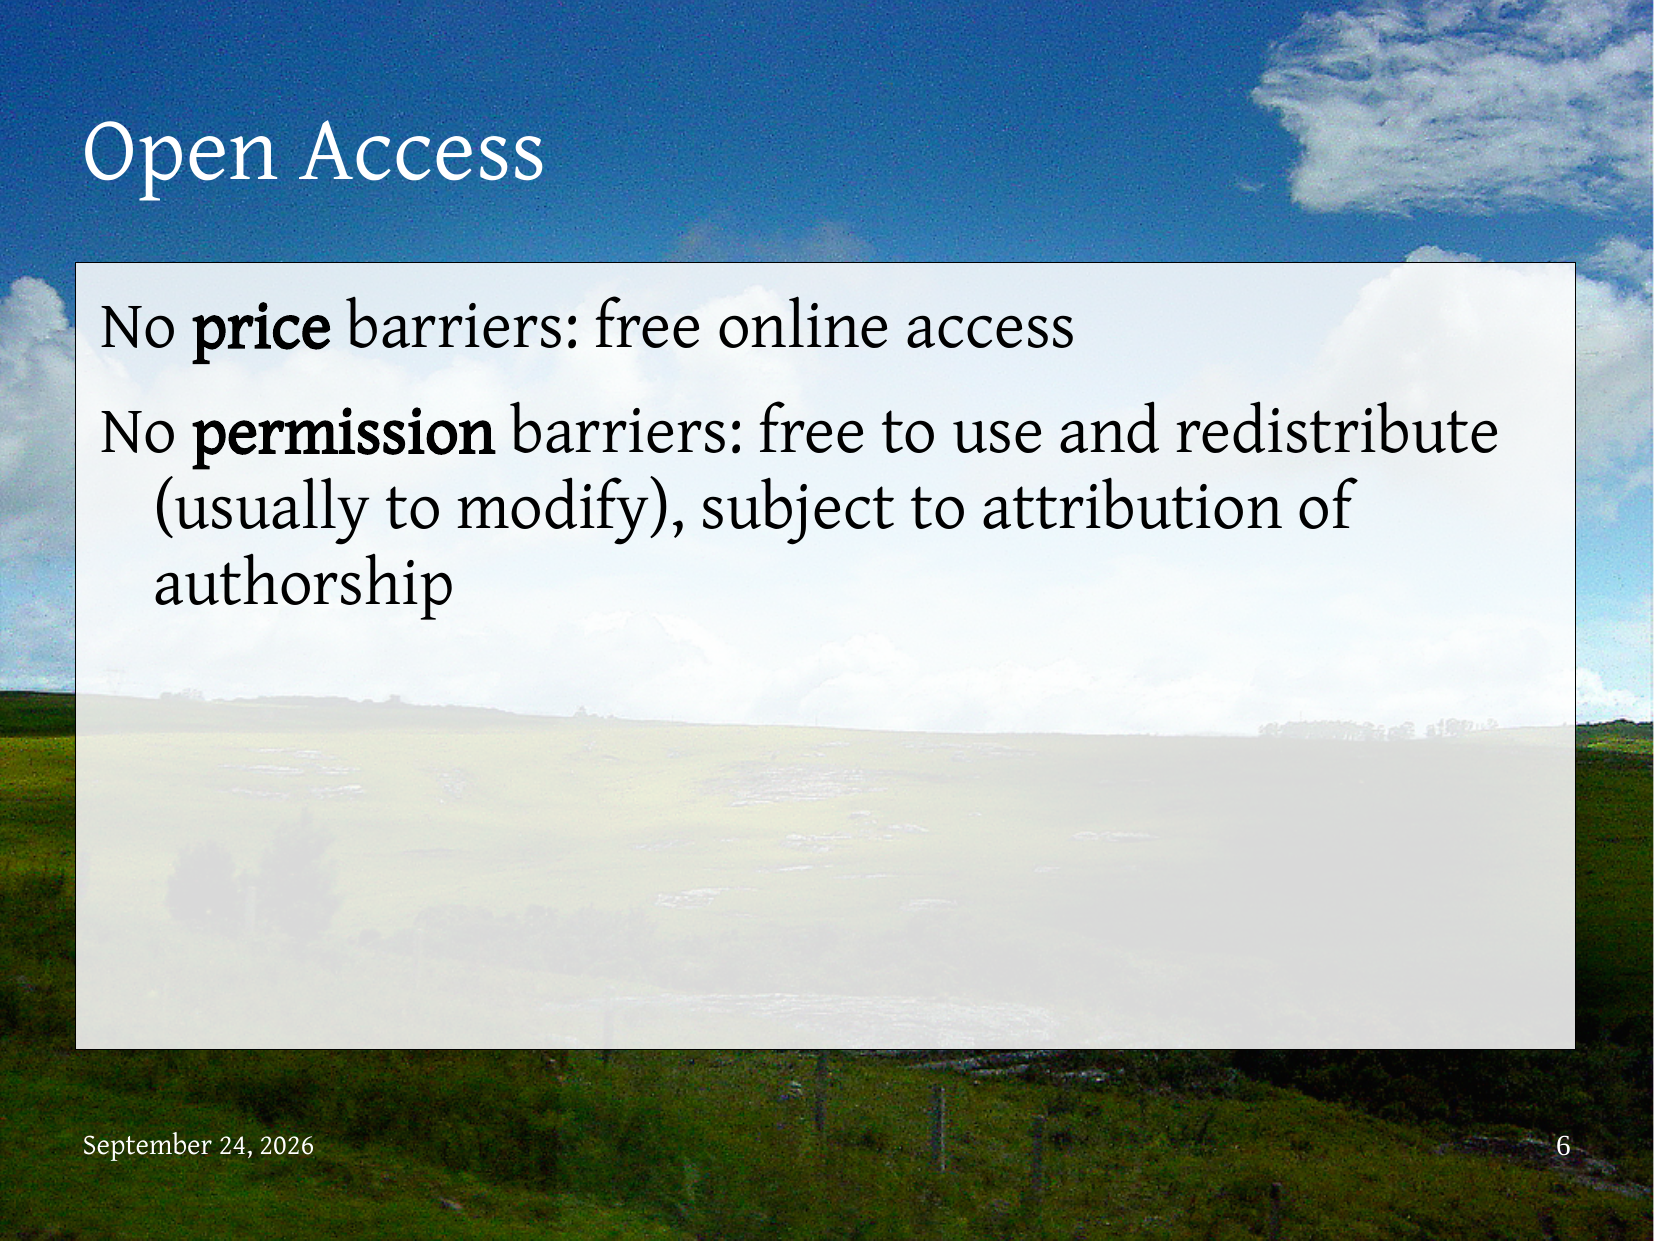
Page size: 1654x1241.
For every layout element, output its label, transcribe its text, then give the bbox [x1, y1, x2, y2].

list No price barriers: free online access No permission barriers: free to use and redistribute (usually to modify), subject to attribution of authorship [82, 290, 1571, 1094]
title Open Access [82, 56, 1571, 250]
picture [0, 0, 1654, 1241]
